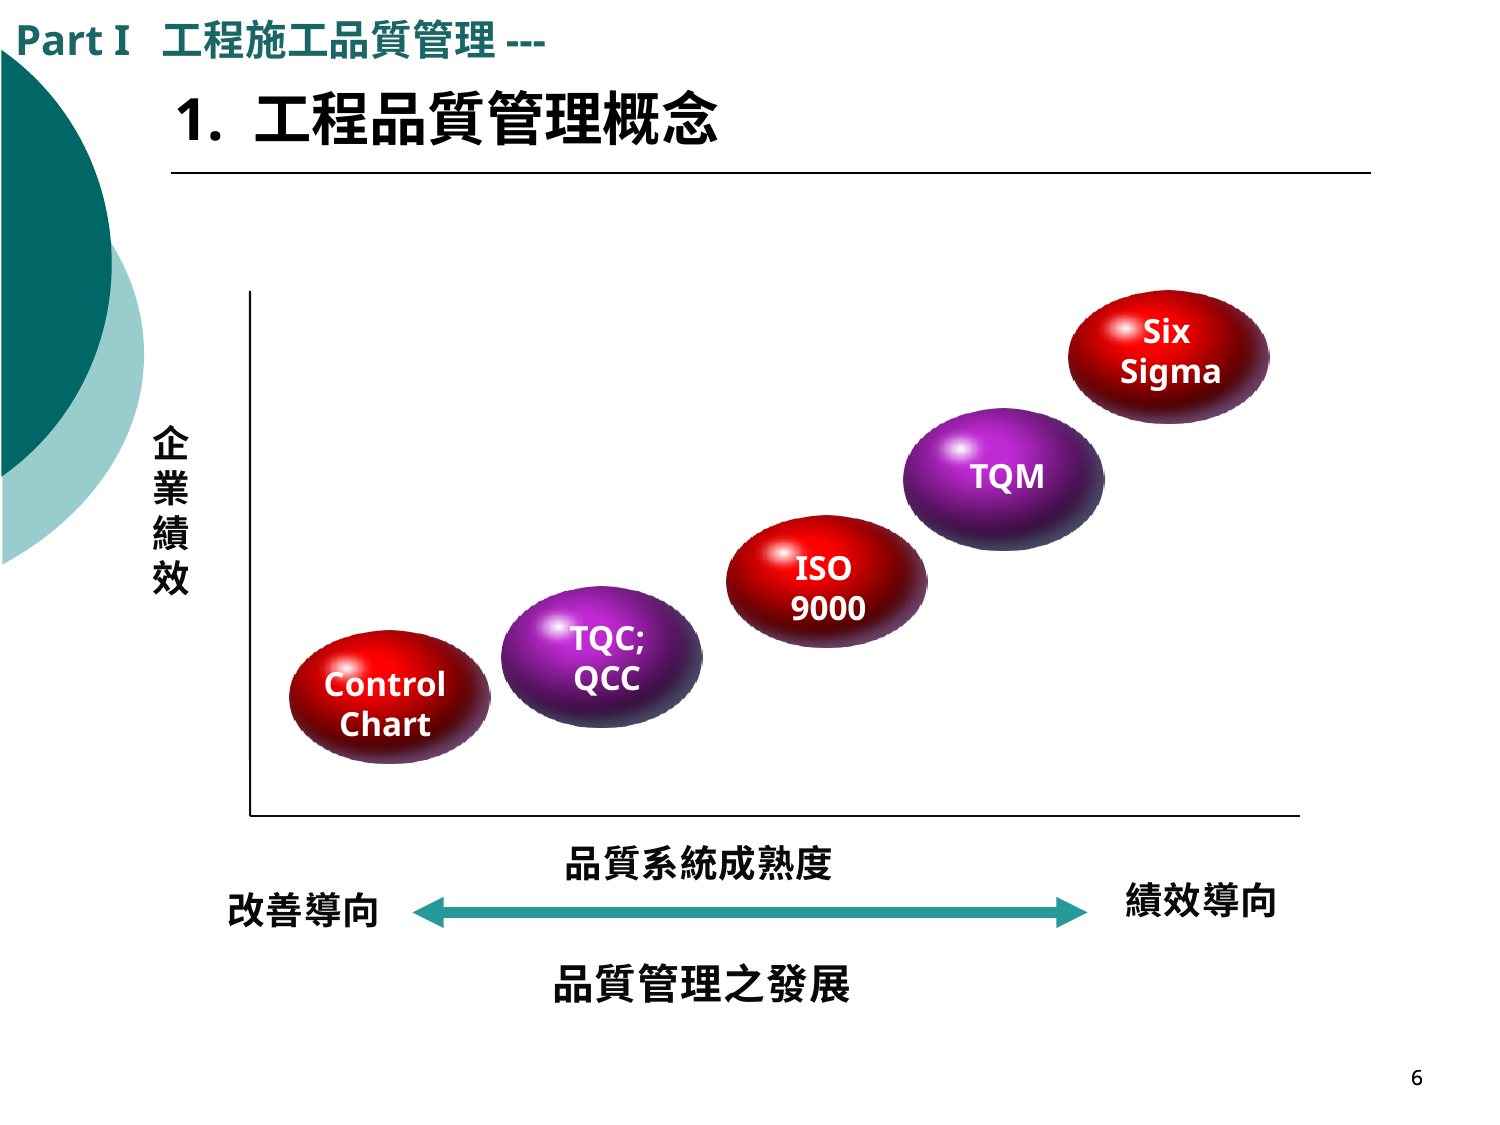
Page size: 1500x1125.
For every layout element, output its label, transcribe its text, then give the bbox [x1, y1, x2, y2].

text_box 績效導向 [1110, 869, 1317, 930]
picture [726, 290, 1270, 648]
picture [501, 586, 703, 728]
text_box Control Chart [308, 655, 462, 751]
text_box Six Sigma [1105, 302, 1238, 398]
text_box 改善導向 [212, 879, 408, 940]
text_box TQC; QCC [554, 609, 661, 705]
text_box 1. 工程品質管理概念 [159, 66, 1376, 169]
text_box ISO 9000 [775, 540, 882, 635]
picture [289, 630, 491, 764]
text_box 品質系統成熟度 [549, 832, 888, 882]
text_box Part I 工程施工品質管理--- [0, 0, 597, 79]
text_box 品質管理之發展 [537, 950, 875, 1015]
text_box 企業績效 [137, 412, 214, 600]
text_box TQM [954, 447, 1061, 503]
